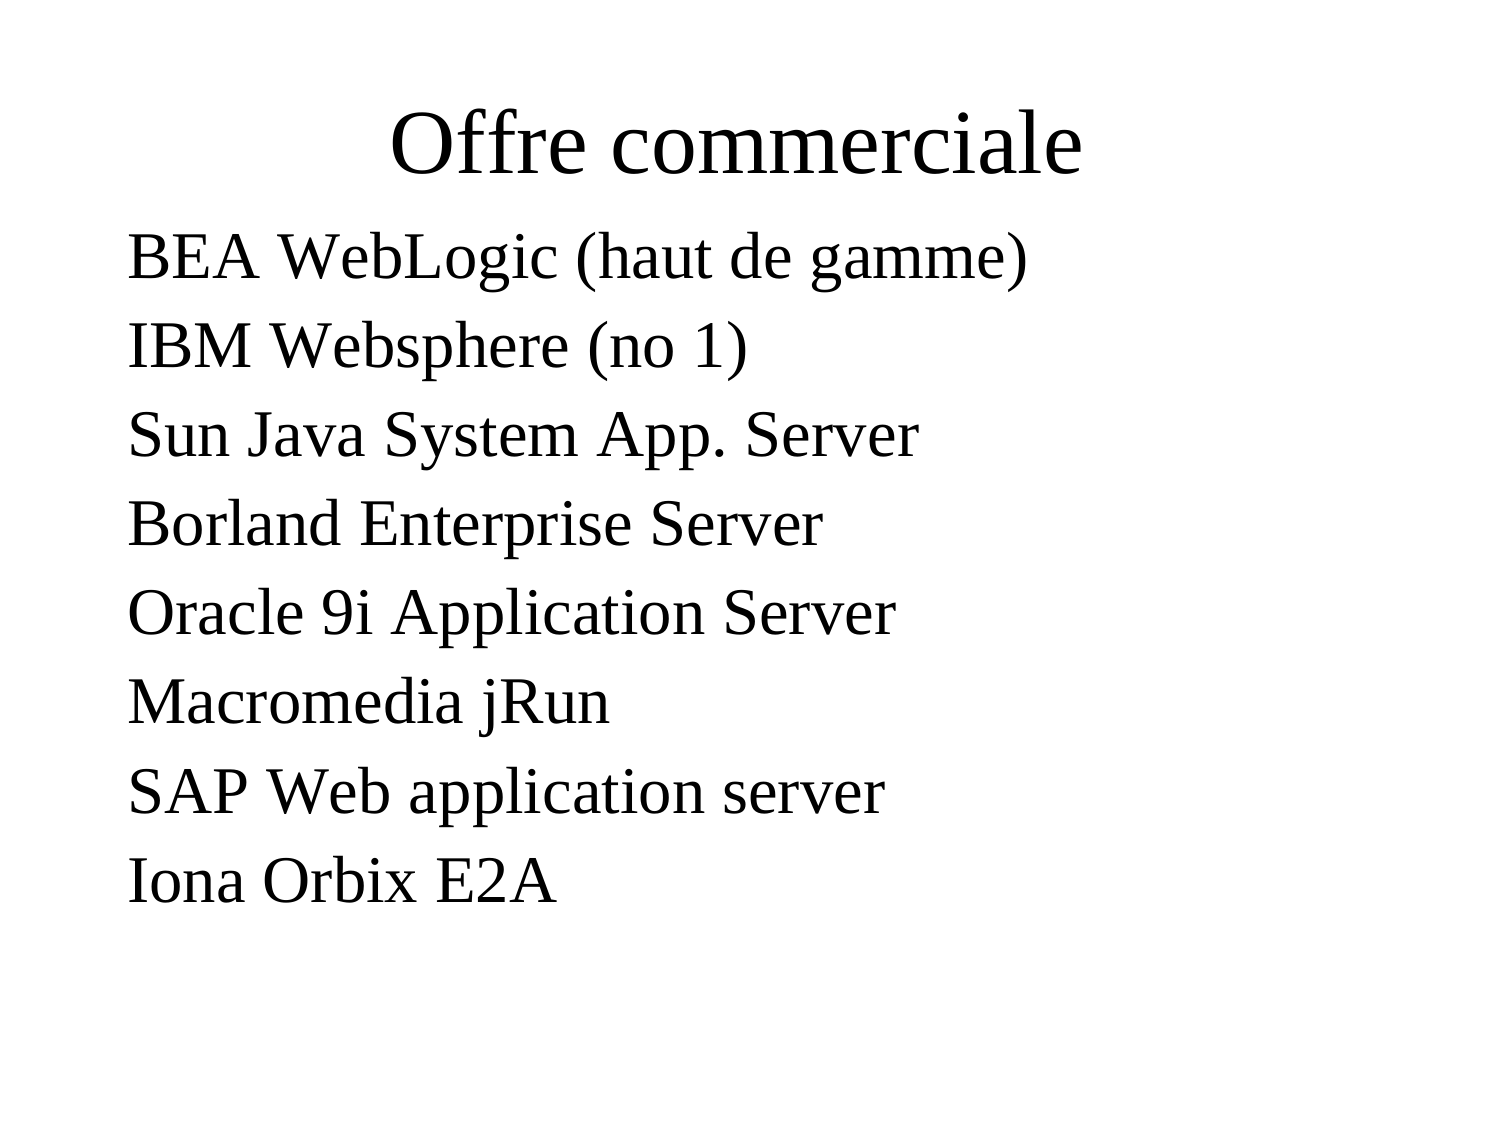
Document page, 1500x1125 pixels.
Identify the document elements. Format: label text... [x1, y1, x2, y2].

list BEA WebLogic (haut de gamme) IBM Websphere (no 1) Sun Java System App. Server Borland Enterprise Server Oracle 9i Application Server Macromedia jRun SAP Web application server Iona Orbix E2A [112, 212, 1388, 1000]
title Offre commerciale [99, 50, 1375, 238]
